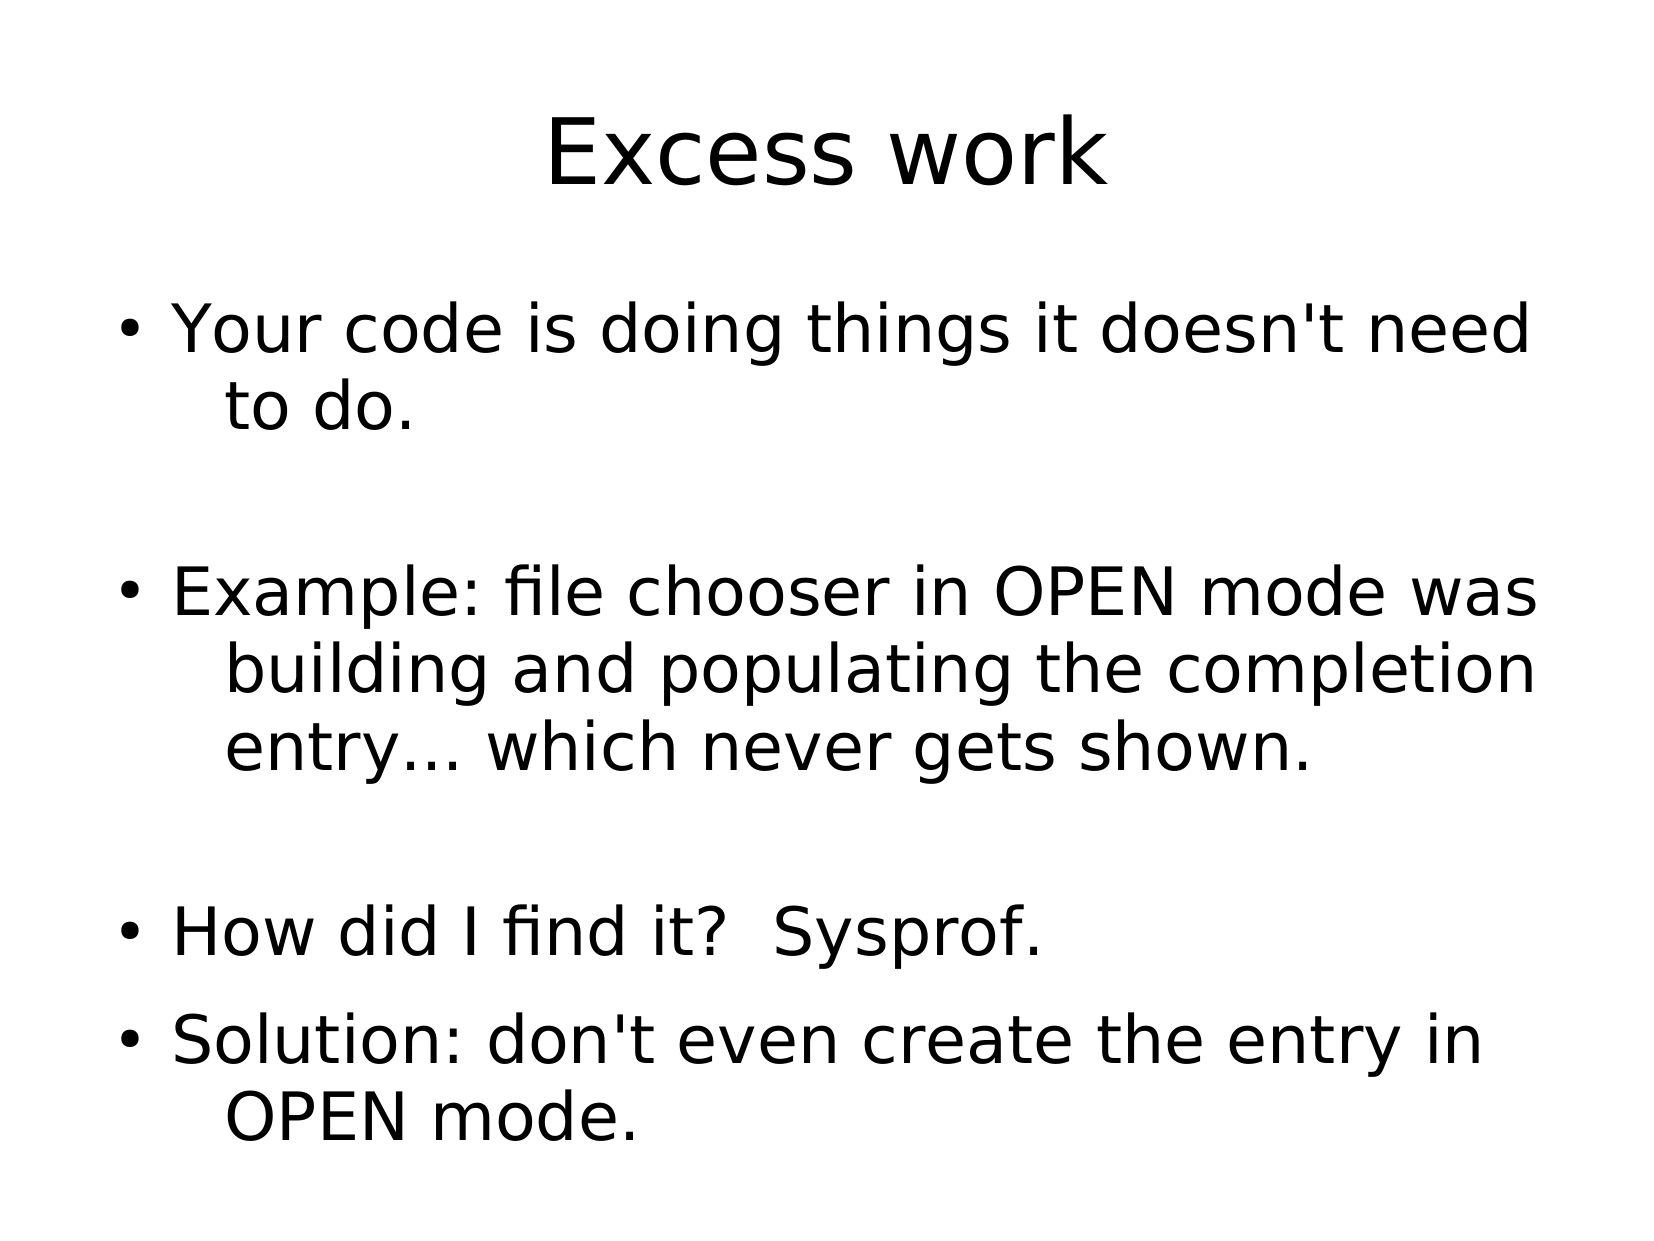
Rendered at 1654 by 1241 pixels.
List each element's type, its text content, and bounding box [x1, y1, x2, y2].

title Excess work [82, 49, 1571, 257]
list Your code is doing things it doesn't need to do. Example: file chooser in OPEN mode was building and populating the completion entry... which never gets shown. How did I find it? Sysprof. Solution: don't even create the entry in OPEN mode. [82, 290, 1571, 1157]
